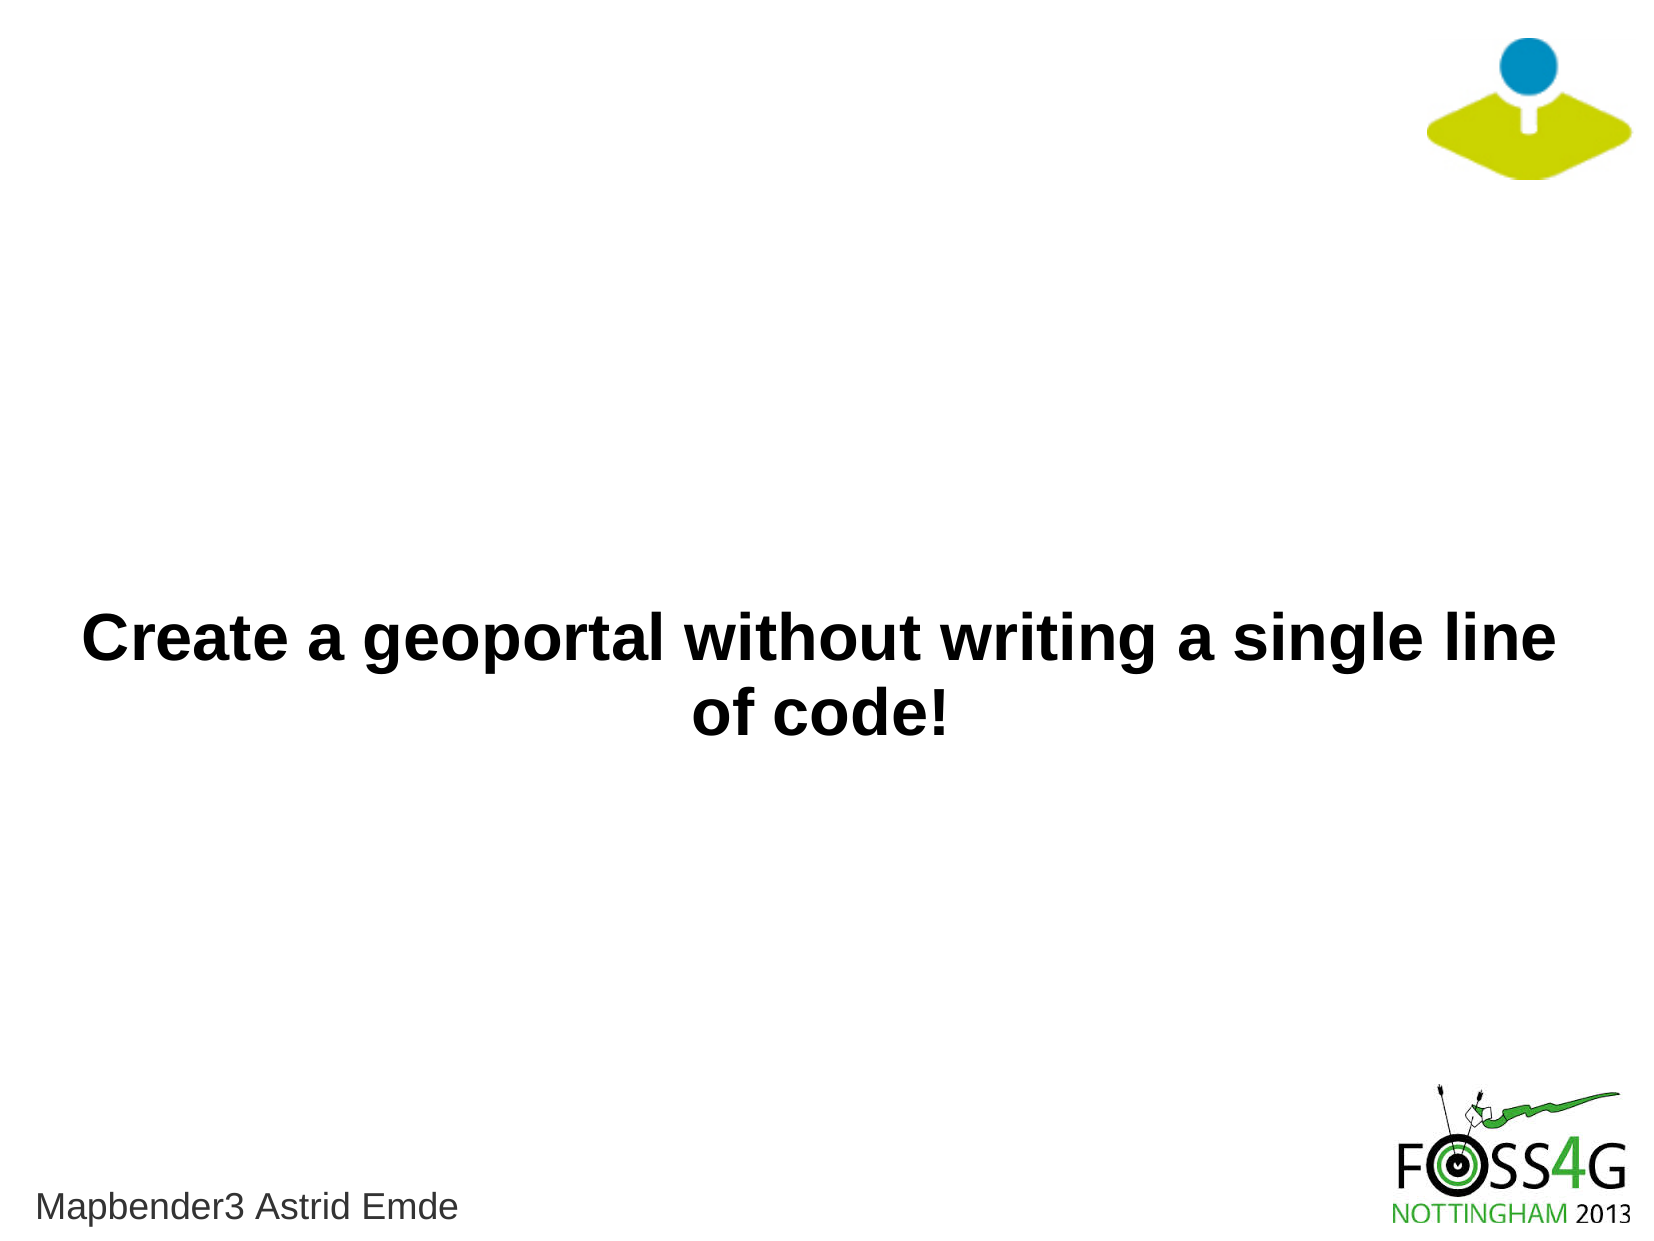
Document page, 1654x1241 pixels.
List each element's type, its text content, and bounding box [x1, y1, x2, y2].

picture [1427, 38, 1636, 180]
picture [1393, 1084, 1630, 1223]
subtitle Create a geoportal without writing a single line of code! [76, 177, 1565, 1173]
